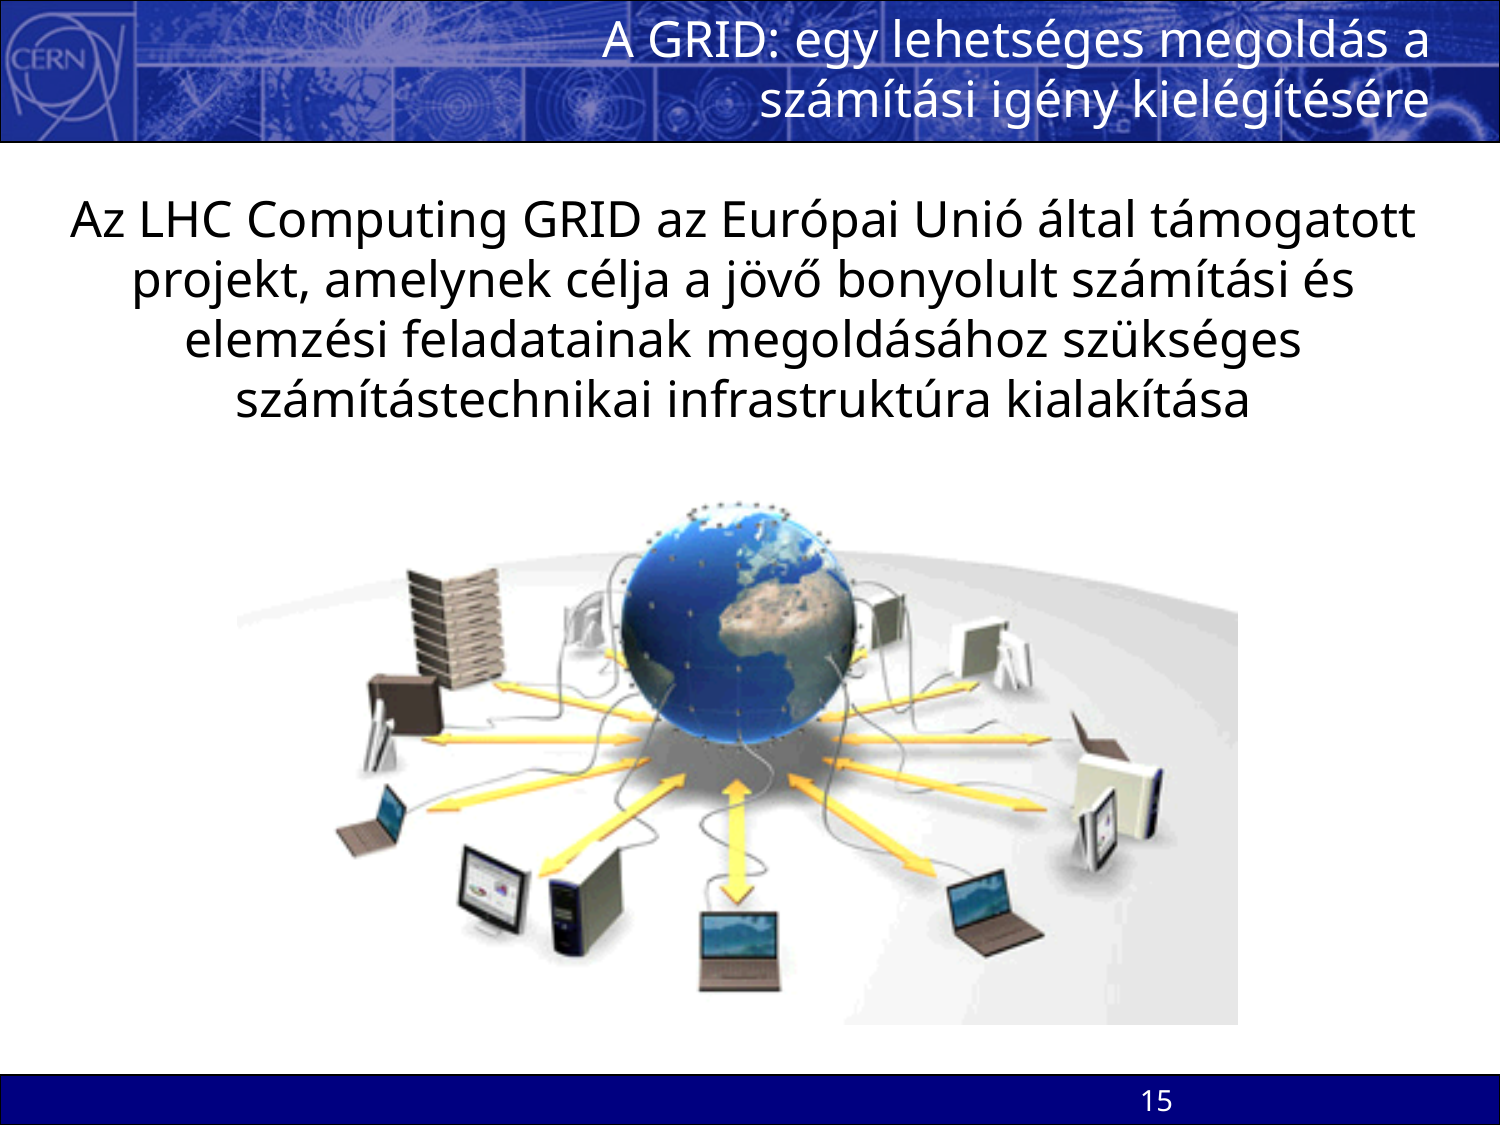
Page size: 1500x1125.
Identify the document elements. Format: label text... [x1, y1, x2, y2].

text_box Az LHC Computing GRID az Európai Unió által támogatott projekt, amelynek célja a jövő bonyolult számítási és elemzési feladatainak megoldásához szükséges számítástechnikai infrastruktúra kialakítása [37, 179, 1450, 436]
picture [237, 436, 1238, 1025]
text_box <number> [1125, 1074, 1437, 1125]
text_box A GRID: egy lehetséges megoldás a számítási igény kielégítésére [525, 0, 1447, 136]
